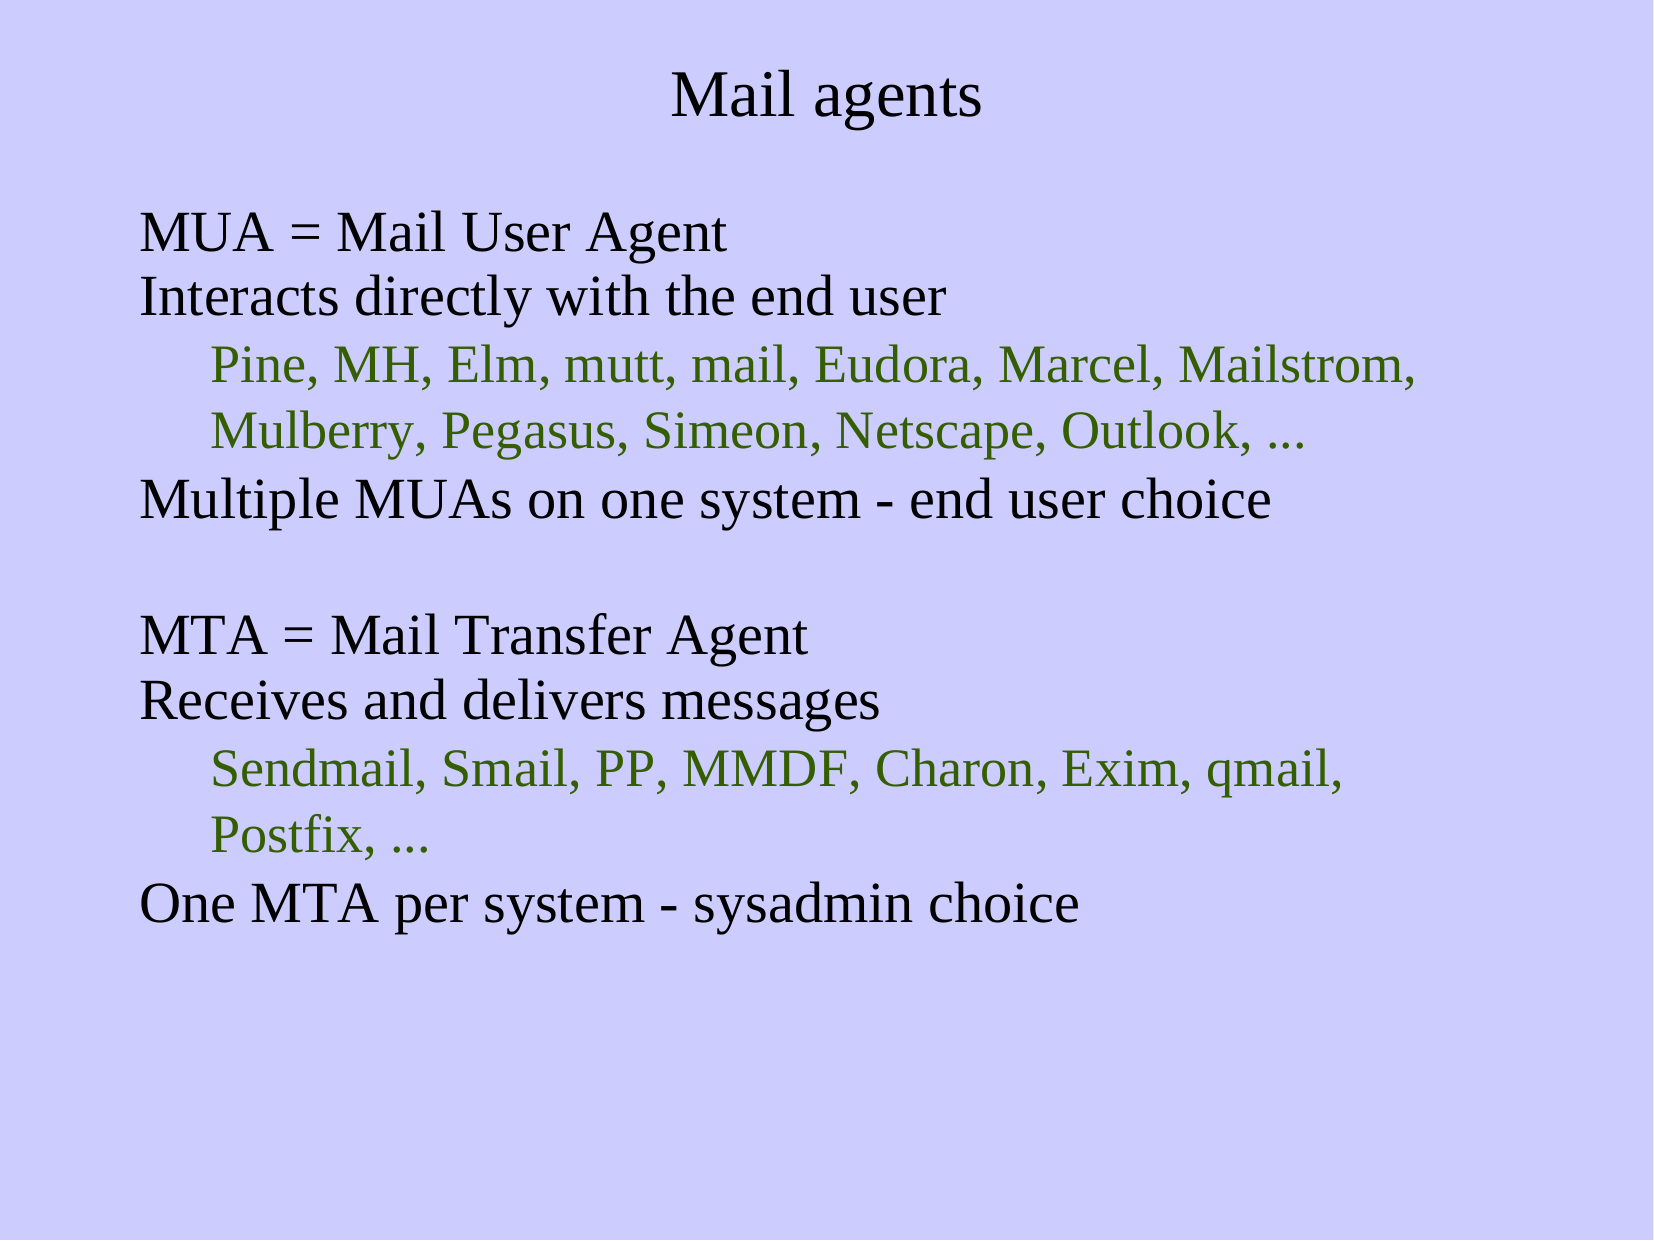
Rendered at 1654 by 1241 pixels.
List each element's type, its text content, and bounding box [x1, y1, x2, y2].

list MUA = Mail User Agent Interacts directly with the end user Pine, MH, Elm, mutt, mail, Eudora, Marcel, Mailstrom, Mulberry, Pegasus, Simeon, Netscape, Outlook, ... Multiple MUAs on one system - end user choice MTA = Mail Transfer Agent Receives and delivers messages Sendmail, Smail, PP, MMDF, Charon, Exim, qmail, Postfix, ... One MTA per system - sysadmin choice [121, 199, 1534, 1127]
title Mail agents [121, 17, 1534, 171]
